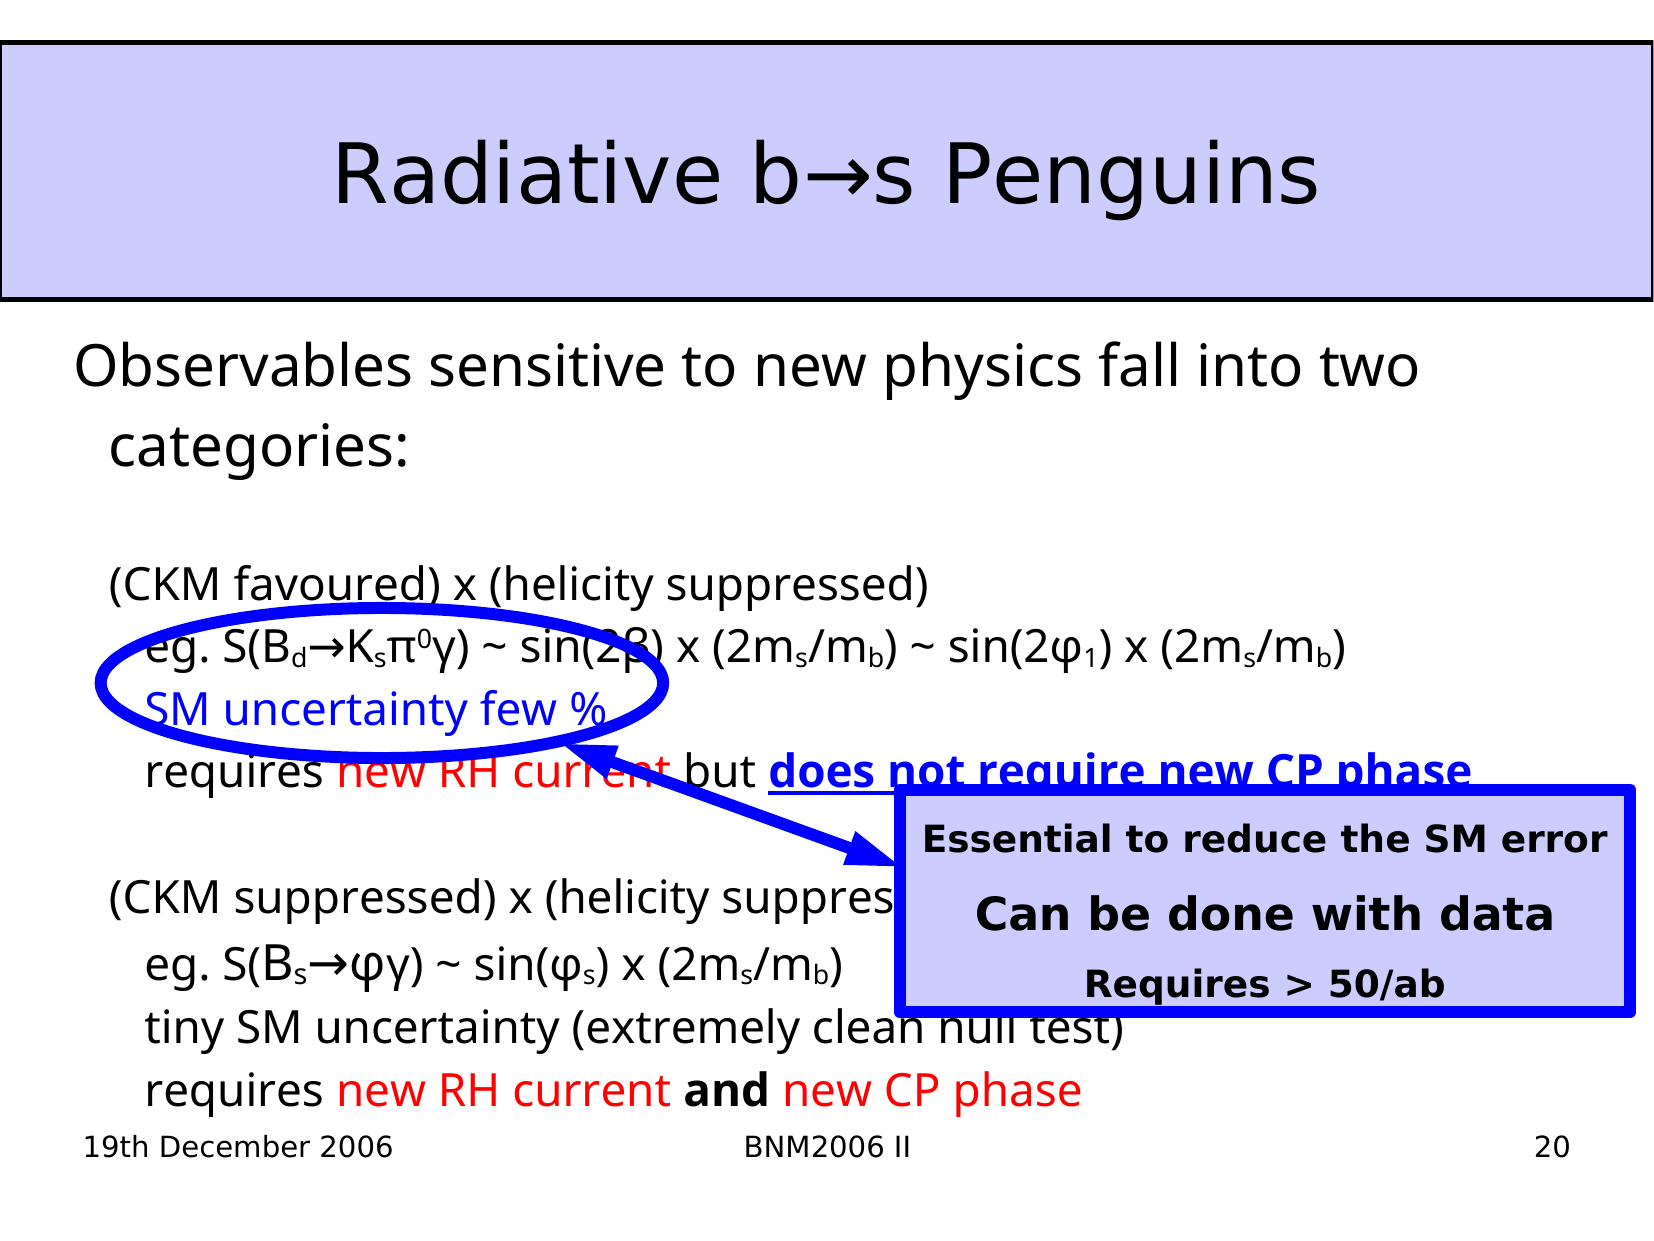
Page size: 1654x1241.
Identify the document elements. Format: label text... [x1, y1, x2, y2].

text_box Essential to reduce the SM error Can be done with data Requires > 50/ab [900, 789, 1630, 1013]
text_box Observables sensitive to new physics fall into two categories: (CKM favoured) x (helicity suppressed) eg. S(Bd→Ksπ0γ) ~ sin(2β) x (2ms/mb) ~ sin(2φ1) x (2ms/mb) SM uncertainty few % requires new RH current but does not require new CP phase (CKM suppressed) x (helicity suppressed) eg. S(Bs→φγ) ~ sin(φs) x (2ms/mb) tiny SM uncertainty (extremely clean null test) requires new RH current and new CP phase [23, 316, 1613, 1070]
title Radiative b→s Penguins [0, 42, 1654, 300]
text_box Observables sensitive to new physics fall into two categories: (CKM favoured) x (helicity suppressed) eg. S(Bd→Ksπ0γ) ~ sin(2β) x (2ms/mb) ~ sin(2φ1) x (2ms/mb) SM uncertainty few % requires new RH current but does not require new CP phase (CKM suppressed) x (helicity suppressed) eg. S(Bs→φγ) ~ sin(φs) x (2ms/mb) tiny SM uncertainty (extremely clean null test) requires new RH current and new CP phase [107, 614, 657, 752]
